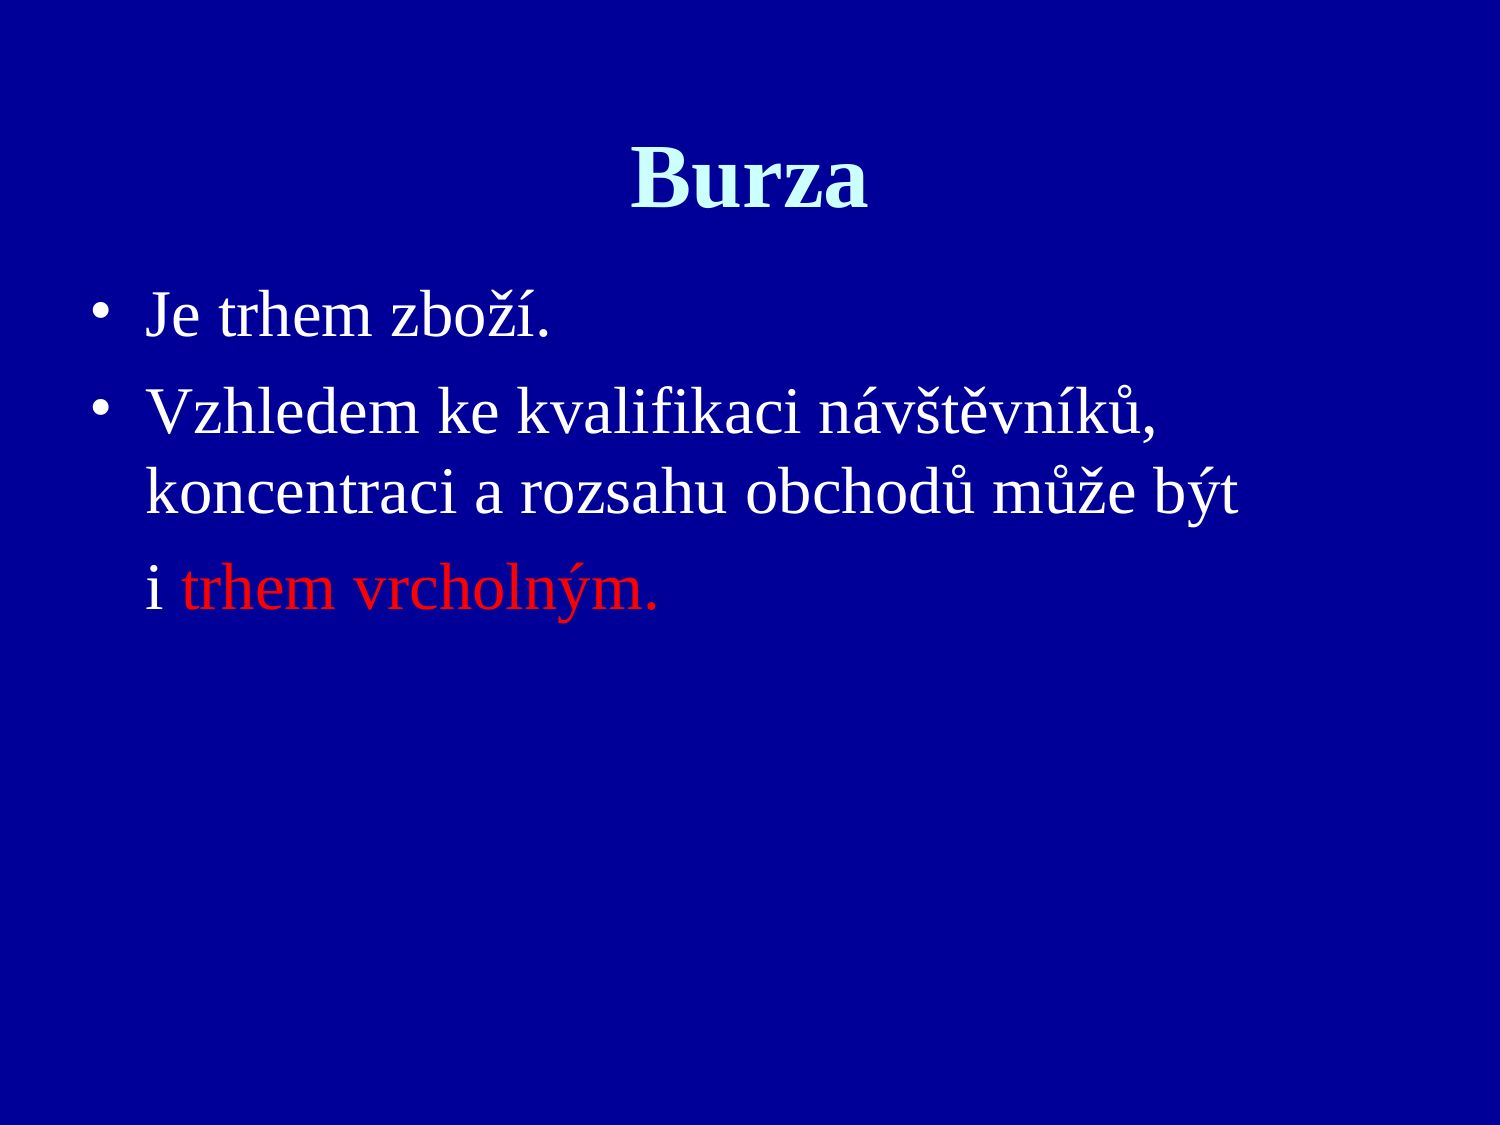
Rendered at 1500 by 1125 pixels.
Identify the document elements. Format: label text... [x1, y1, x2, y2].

title Burza [74, 45, 1426, 234]
list Je trhem zboží. Vzhledem ke kvalifikaci návštěvníků, koncentraci a rozsahu obchodů může být i trhem vrcholným. [74, 262, 1426, 979]
